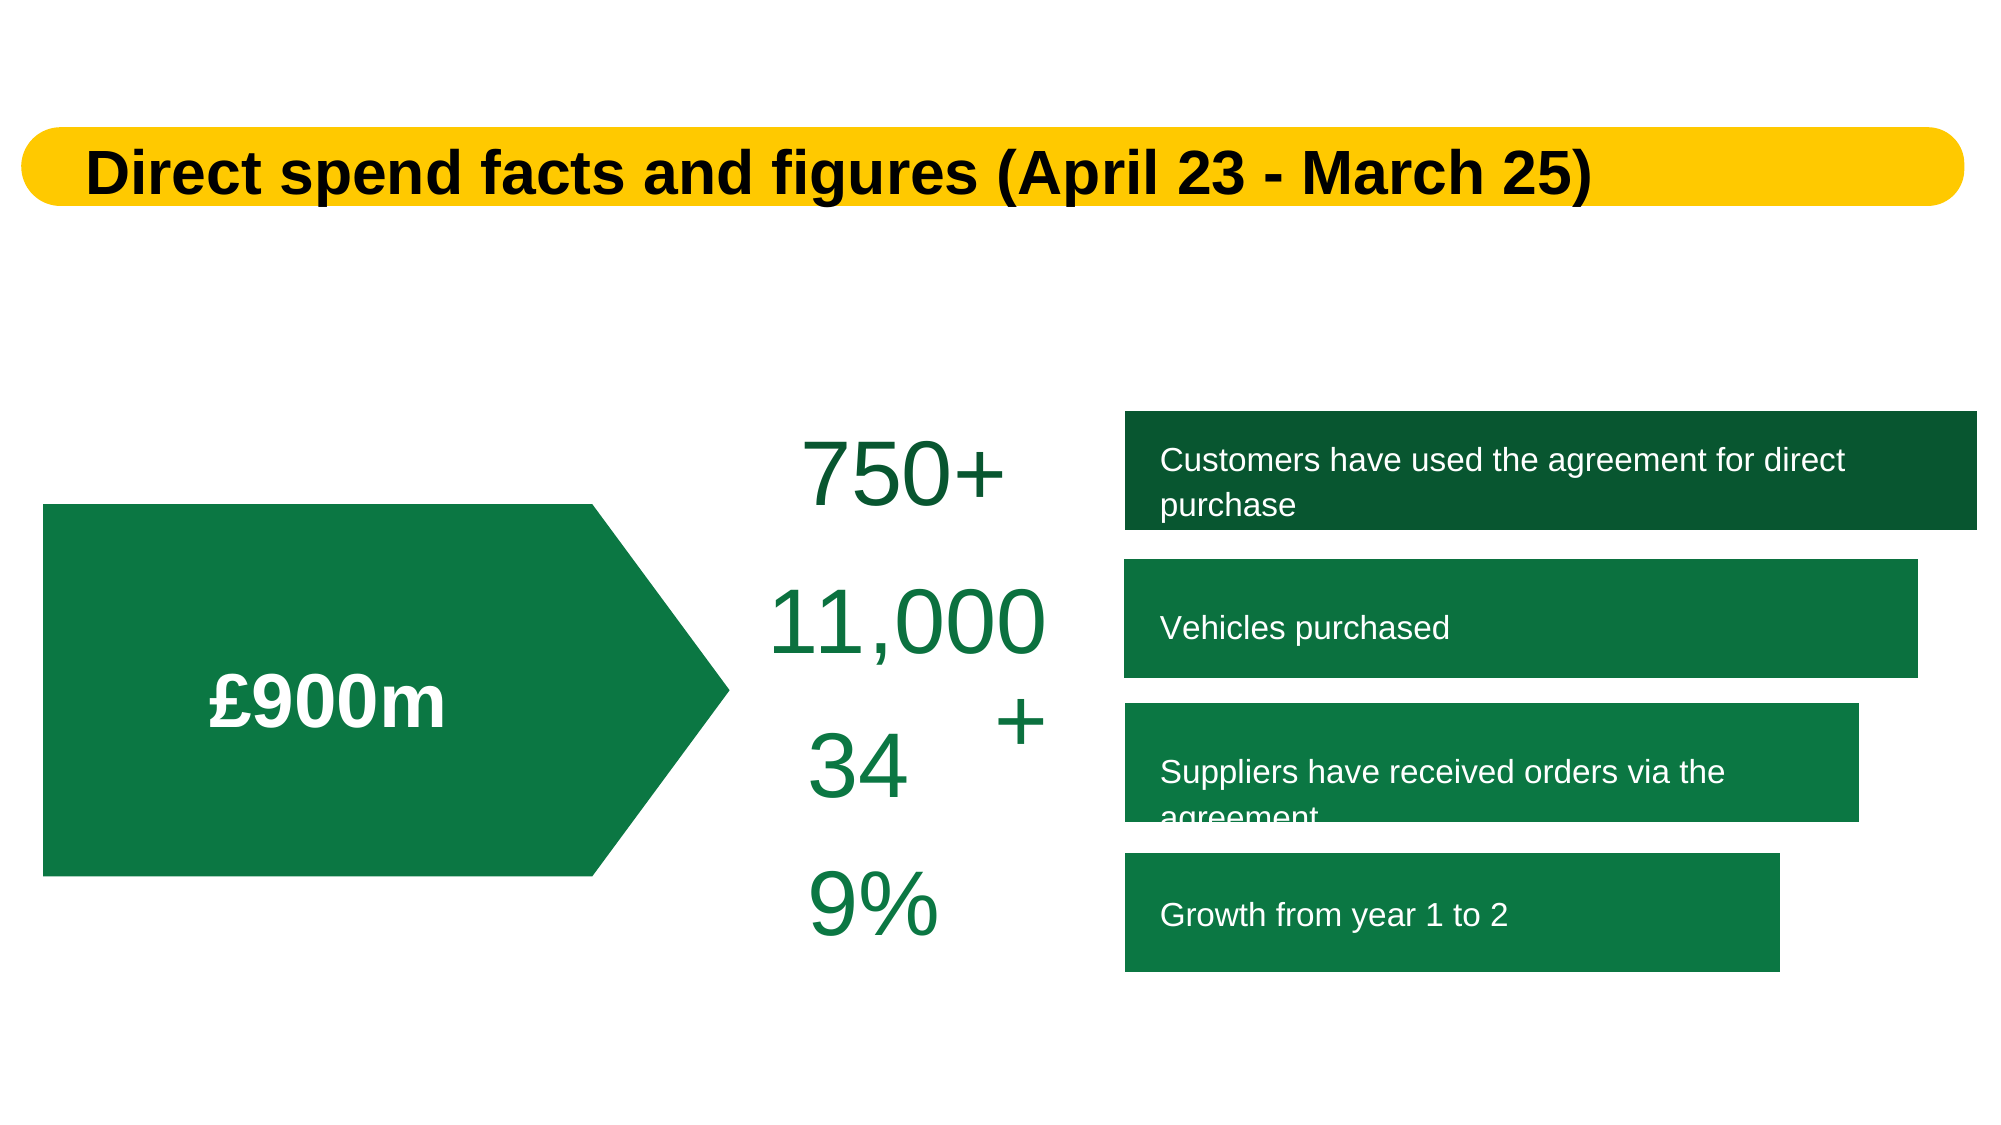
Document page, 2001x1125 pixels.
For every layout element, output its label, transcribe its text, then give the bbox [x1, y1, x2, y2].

text_box [1125, 853, 1780, 972]
text_box 9% [792, 848, 1113, 952]
text_box [1295, 813, 1303, 822]
text_box Growth from year 1 to 2 [1144, 880, 1859, 935]
text_box [1212, 813, 1221, 819]
text_box [1249, 813, 1256, 822]
text_box Customers have used the agreement for direct purchase [1144, 424, 1924, 519]
text_box [1231, 813, 1240, 819]
text_box Suppliers have received orders via the agreement [1144, 736, 1774, 791]
text_box [1125, 703, 1859, 822]
text_box 34 [792, 710, 1113, 814]
text_box Vehicles purchased [1144, 592, 1859, 647]
text_box 750+ [785, 418, 1113, 522]
text_box [1182, 813, 1191, 822]
text_box [1125, 411, 1977, 530]
text_box £900m [173, 581, 492, 800]
text_box [1259, 813, 1267, 822]
text_box [43, 504, 730, 877]
title Direct spend facts and figures (April 23 - March 25) [65, 112, 1638, 185]
text_box 11,000+ [752, 567, 1113, 670]
text_box [1124, 559, 1918, 678]
text_box [1277, 813, 1286, 819]
